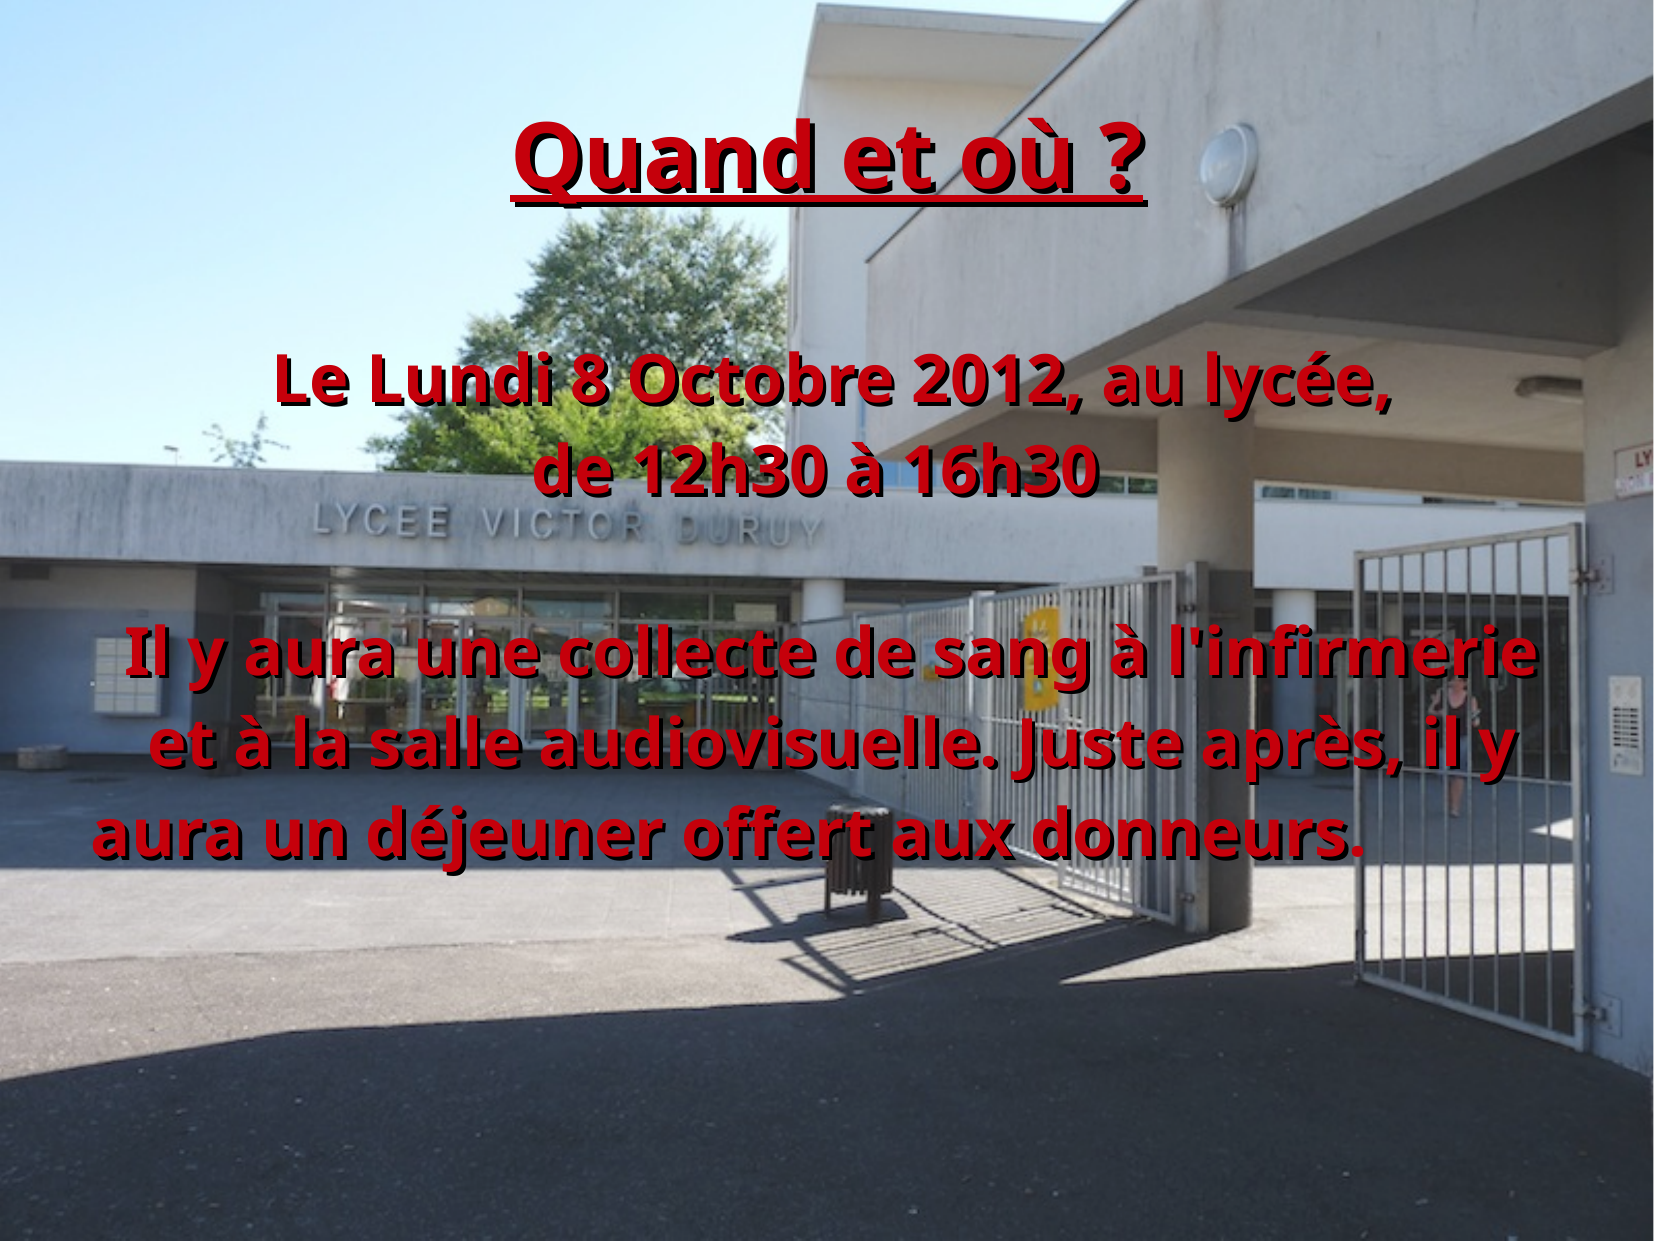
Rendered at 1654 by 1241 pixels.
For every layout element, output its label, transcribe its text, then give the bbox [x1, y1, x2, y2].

picture [0, 0, 1654, 1241]
title Quand et où ? [82, 49, 1571, 257]
subtitle Le Lundi 8 Octobre 2012, au lycée, de 12h30 à 16h30 Il y aura une collecte de sang à l'infirmerie et à la salle audiovisuelle. Juste après, il y aura un déjeuner offert aux donneurs. [88, 277, 1577, 1097]
